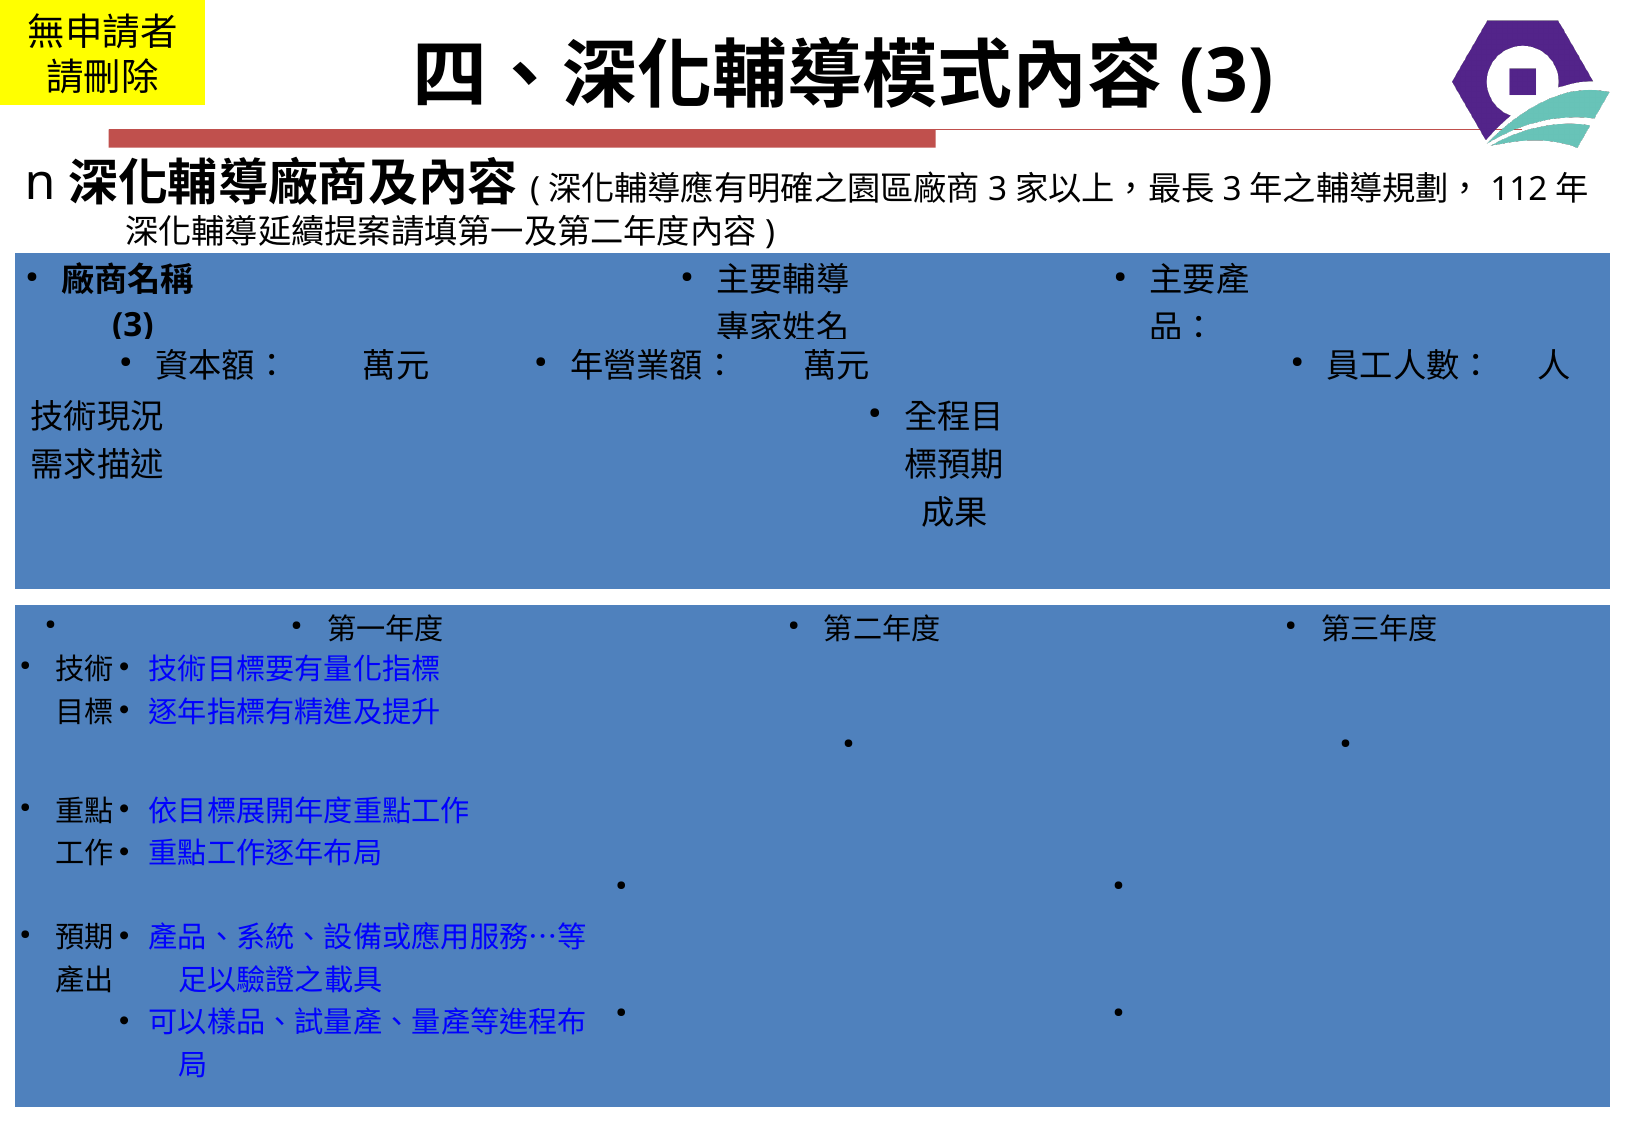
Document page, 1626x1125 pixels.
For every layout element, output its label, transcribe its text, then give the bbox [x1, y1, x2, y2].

table_header 第三年度 [1113, 605, 1610, 645]
table_cell 產品、系統、設備或應用服務…等足以驗證之載具 可以樣品、試量產、量產等進程布局 [119, 914, 616, 1107]
table_cell 技術目標要有量化指標 逐年指標有精進及提升 [119, 645, 616, 787]
text_box 深化輔導廠商及內容(深化輔導應有明確之園區廠商3家以上，最長3年之輔導規劃，112年深化輔導延續提案請填第一及第二年度內容) [10, 143, 1625, 258]
table_header [1292, 258, 1610, 339]
table_cell [1113, 787, 1610, 914]
table_cell 預期產出 [15, 914, 119, 1107]
table_cell 重點工作 [15, 787, 119, 914]
table_header 主要輔導專家姓名 [676, 258, 855, 339]
table_cell 員工人數： 人 [1292, 339, 1610, 390]
table_cell 技術現況需求描述 [15, 390, 180, 589]
table_cell 技術目標 [15, 645, 119, 787]
table_cell 年營業額： 萬元 [535, 339, 1292, 390]
table_cell [180, 390, 855, 589]
table_cell 全程目標預期成果 [855, 390, 1018, 589]
table_header 第一年度 [119, 605, 616, 645]
text_box 四、深化輔導模式內容(3) [0, 18, 1625, 125]
table_cell [1018, 390, 1610, 589]
table_cell 資本額： 萬元 [15, 339, 535, 390]
table_header 廠商名稱(3) [15, 258, 215, 339]
table_cell [616, 787, 1113, 914]
table_header [15, 605, 119, 645]
table_header [855, 258, 1114, 339]
table_header [215, 258, 676, 339]
table_cell [616, 914, 1113, 1107]
table_header 第二年度 [616, 605, 1113, 645]
text_box 無申請者請刪除 [0, 0, 205, 105]
table_header 主要產品： [1114, 258, 1292, 339]
table_cell [1113, 914, 1610, 1107]
table_cell 依目標展開年度重點工作 重點工作逐年布局 [119, 787, 616, 914]
table_cell [616, 645, 1113, 787]
table_cell [1113, 645, 1610, 787]
